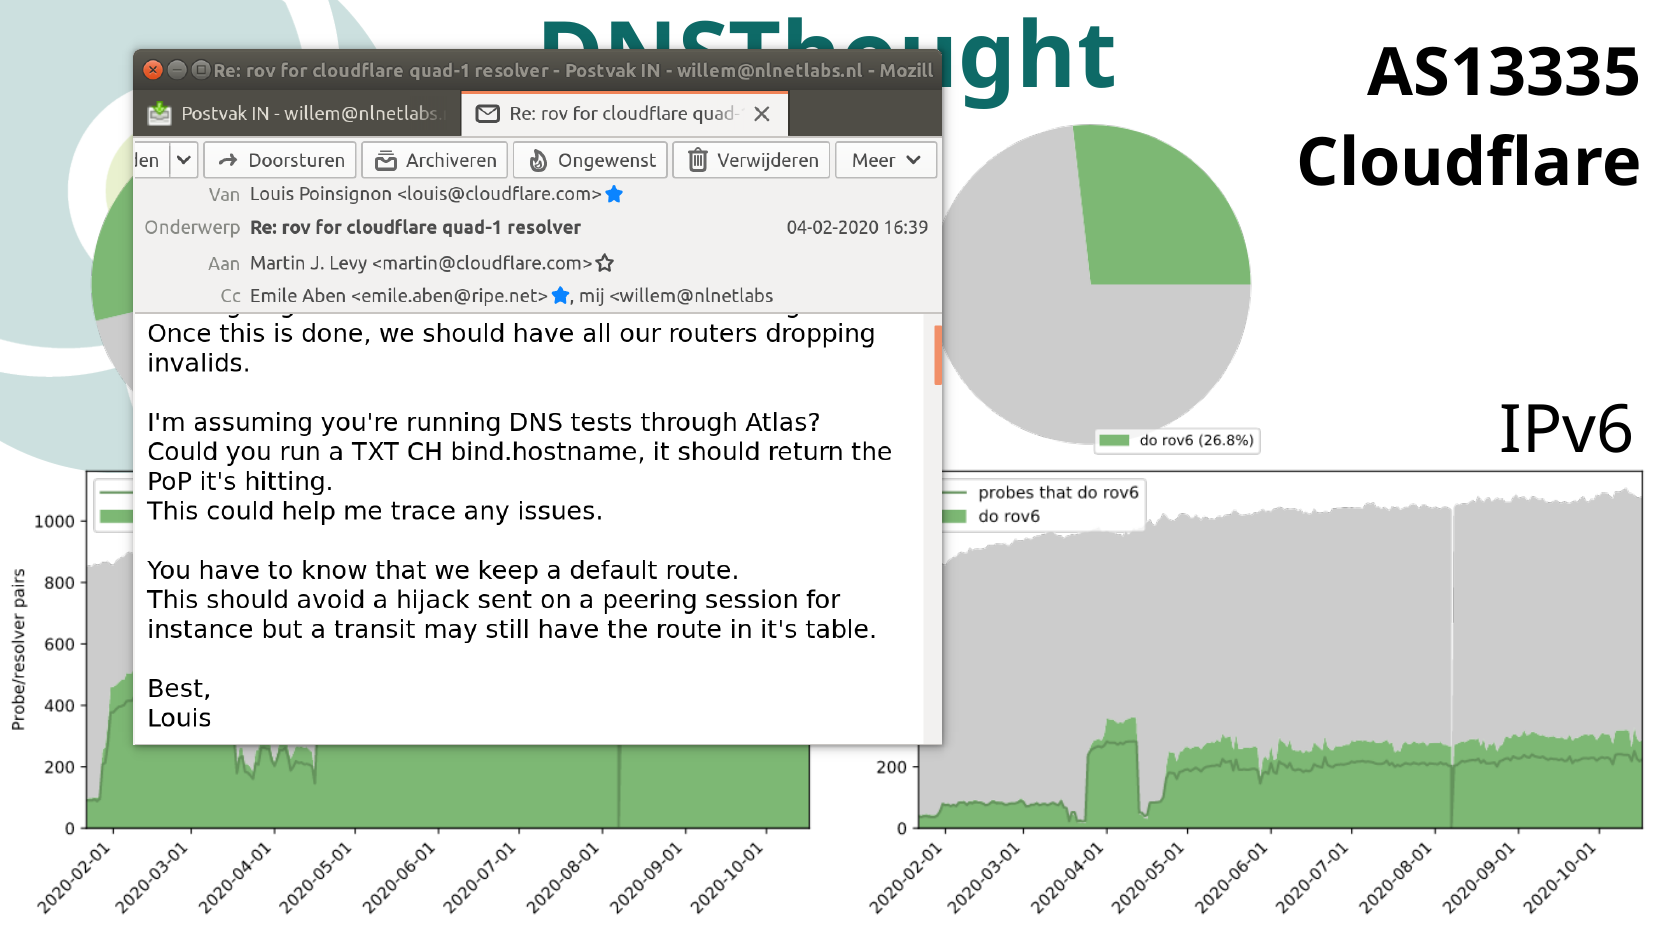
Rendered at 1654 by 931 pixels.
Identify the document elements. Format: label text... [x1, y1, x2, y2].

title DNSThought [82, 8, 1571, 94]
picture [0, 34, 1654, 929]
text_box AS13335 Cloudflare [1240, 23, 1642, 256]
text_box IPv6 [1429, 380, 1636, 454]
